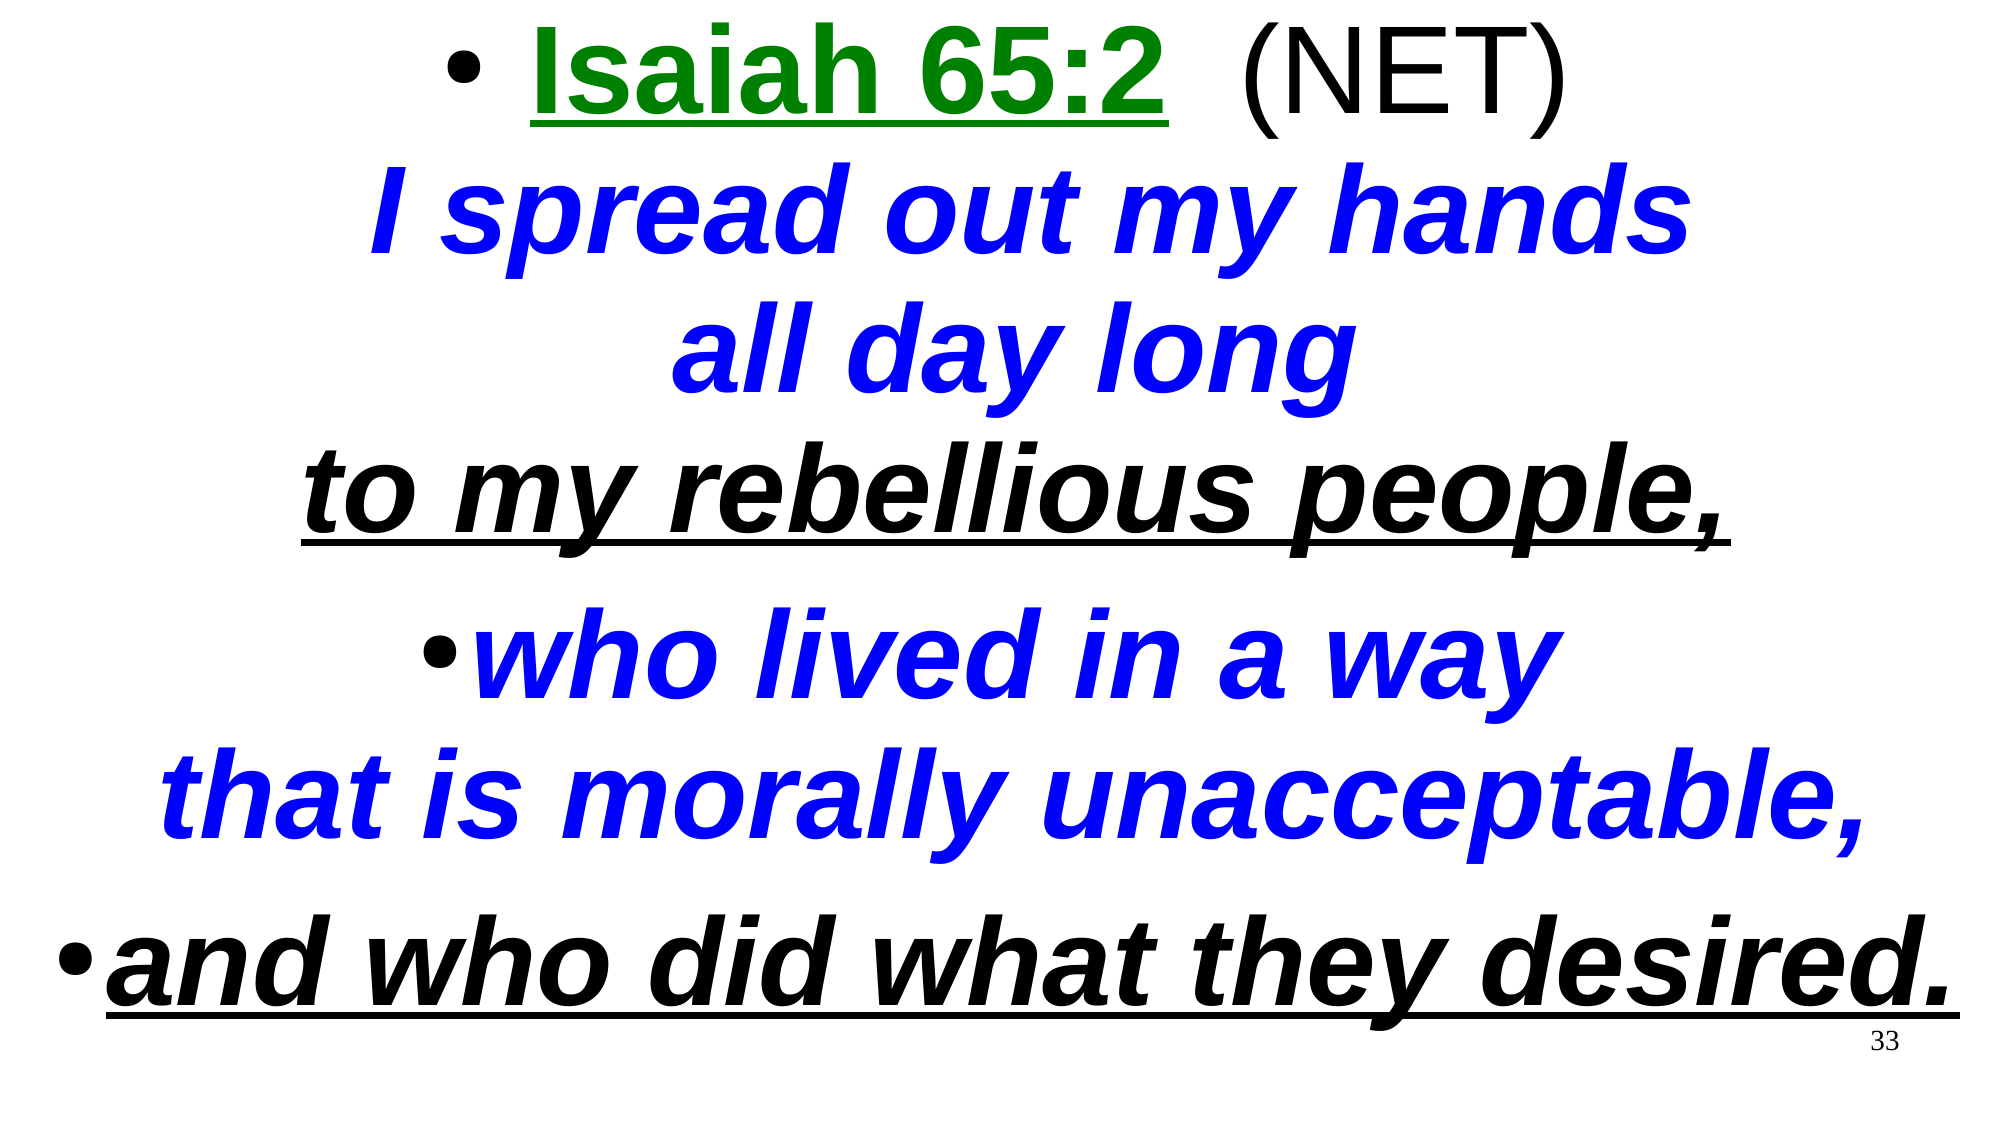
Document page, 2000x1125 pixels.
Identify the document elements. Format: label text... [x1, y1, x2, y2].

list Isaiah 65:2 (NET) I spread out my hands all day long to my rebellious people, who lived in a way that is morally unacceptable, and who did what they desired. [0, 0, 1996, 1123]
